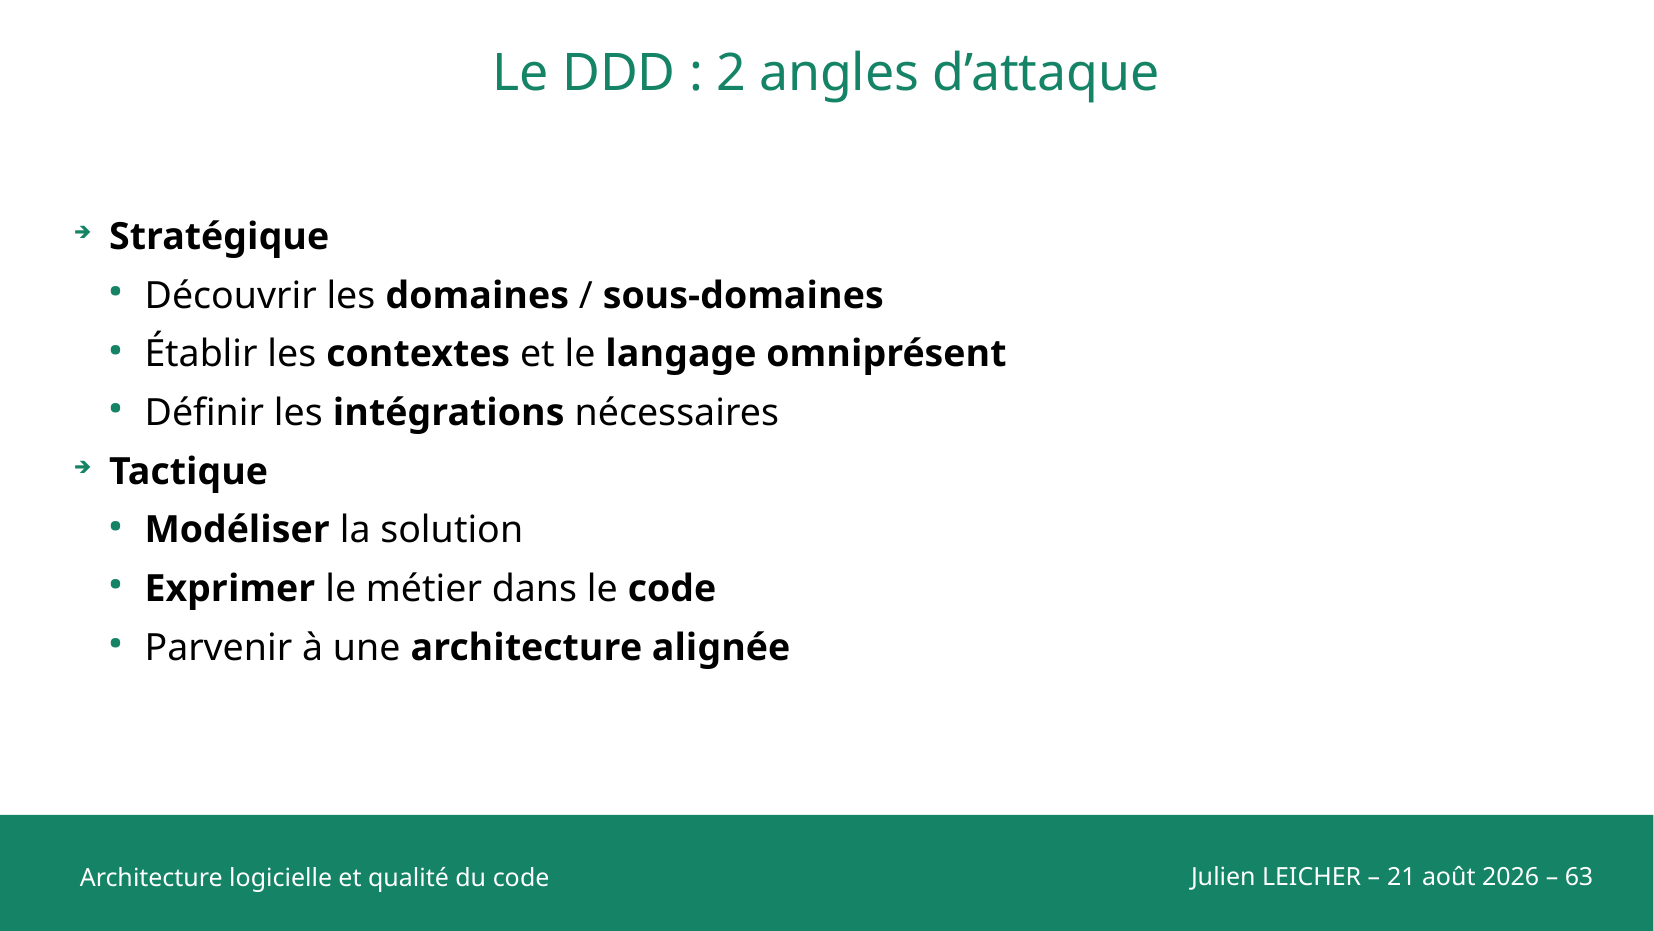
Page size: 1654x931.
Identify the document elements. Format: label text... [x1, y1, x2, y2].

text_box Le DDD : 2 angles d’attaque [0, 27, 1654, 113]
text_box Stratégique Découvrir les domaines / sous-domaines Établir les contextes et le langage omniprésent Définir les intégrations nécessaires Tactique Modéliser la solution Exprimer le métier dans le code Parvenir à une architecture alignée [59, 194, 1595, 678]
text_box Architecture logicielle et qualité du code [64, 852, 798, 898]
text_box Julien LEICHER – 22 mars 2022 – <number> [0, 814, 1654, 931]
